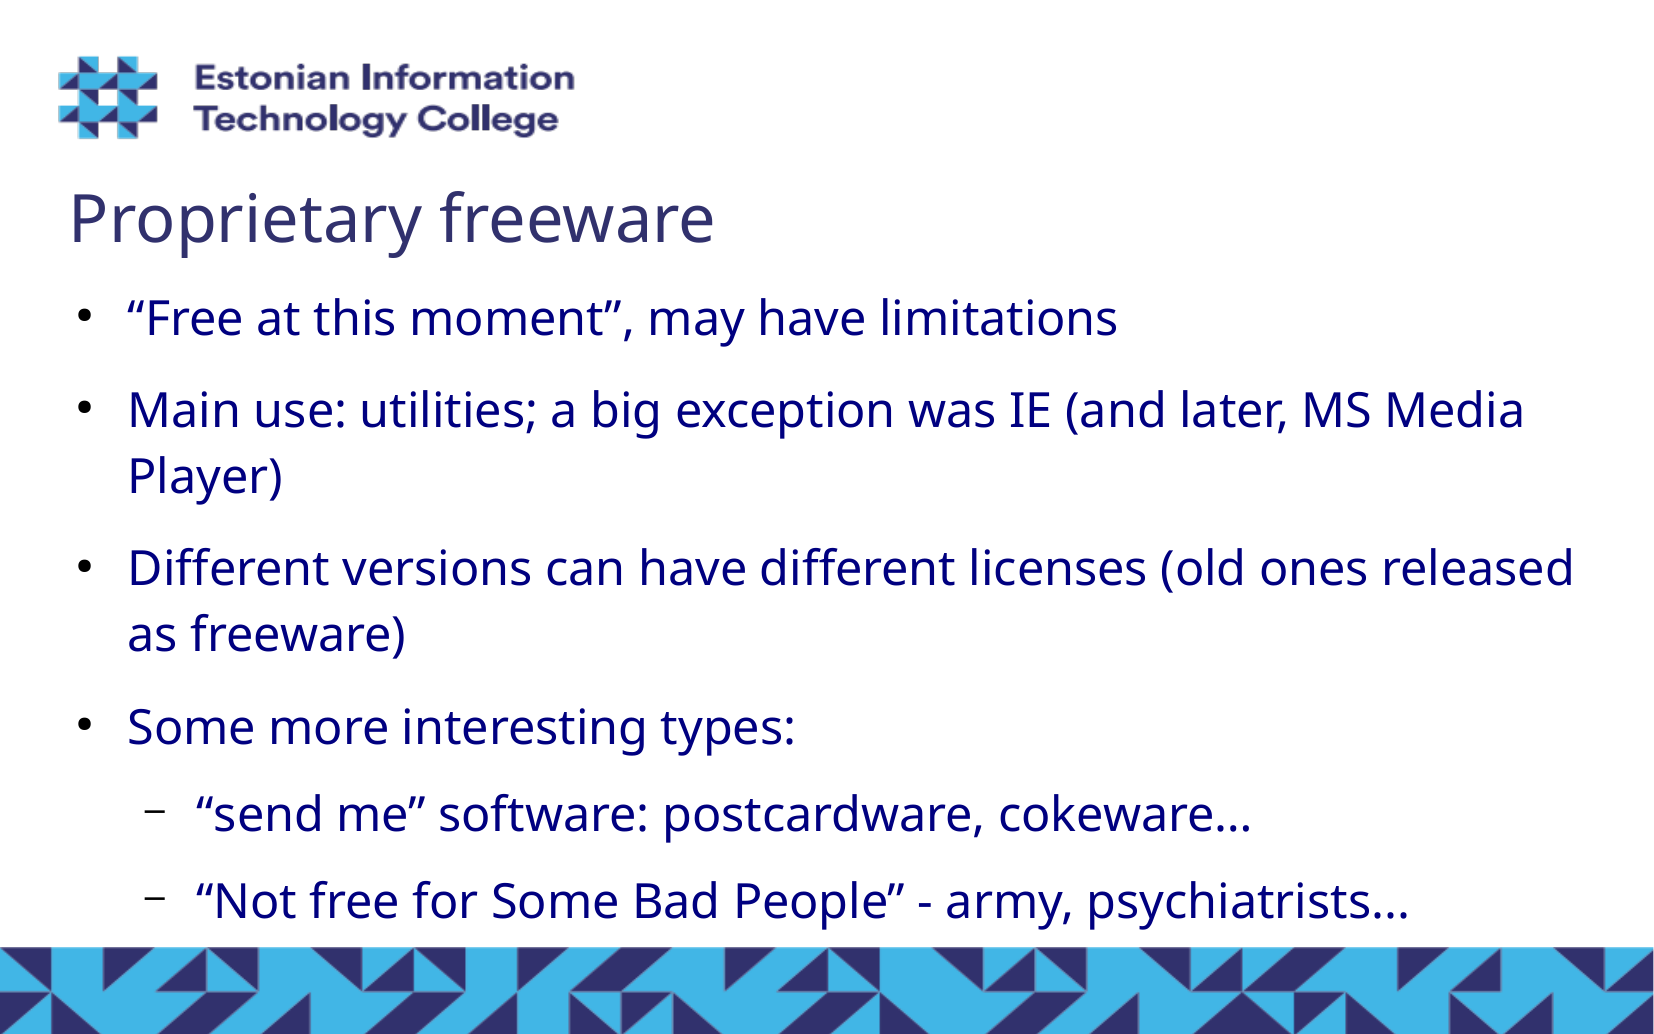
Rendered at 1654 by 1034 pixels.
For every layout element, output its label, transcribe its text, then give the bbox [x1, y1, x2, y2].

title Proprietary freeware [68, 147, 1536, 283]
list “Free at this moment”, may have limitations Main use: utilities; a big exception was IE (and later, MS Media Player) Different versions can have different licenses (old ones released as freeware) Some more interesting types: “send me” software: postcardware, cokeware… “Not free for Some Bad People” - army, psychiatrists... [59, 283, 1595, 936]
